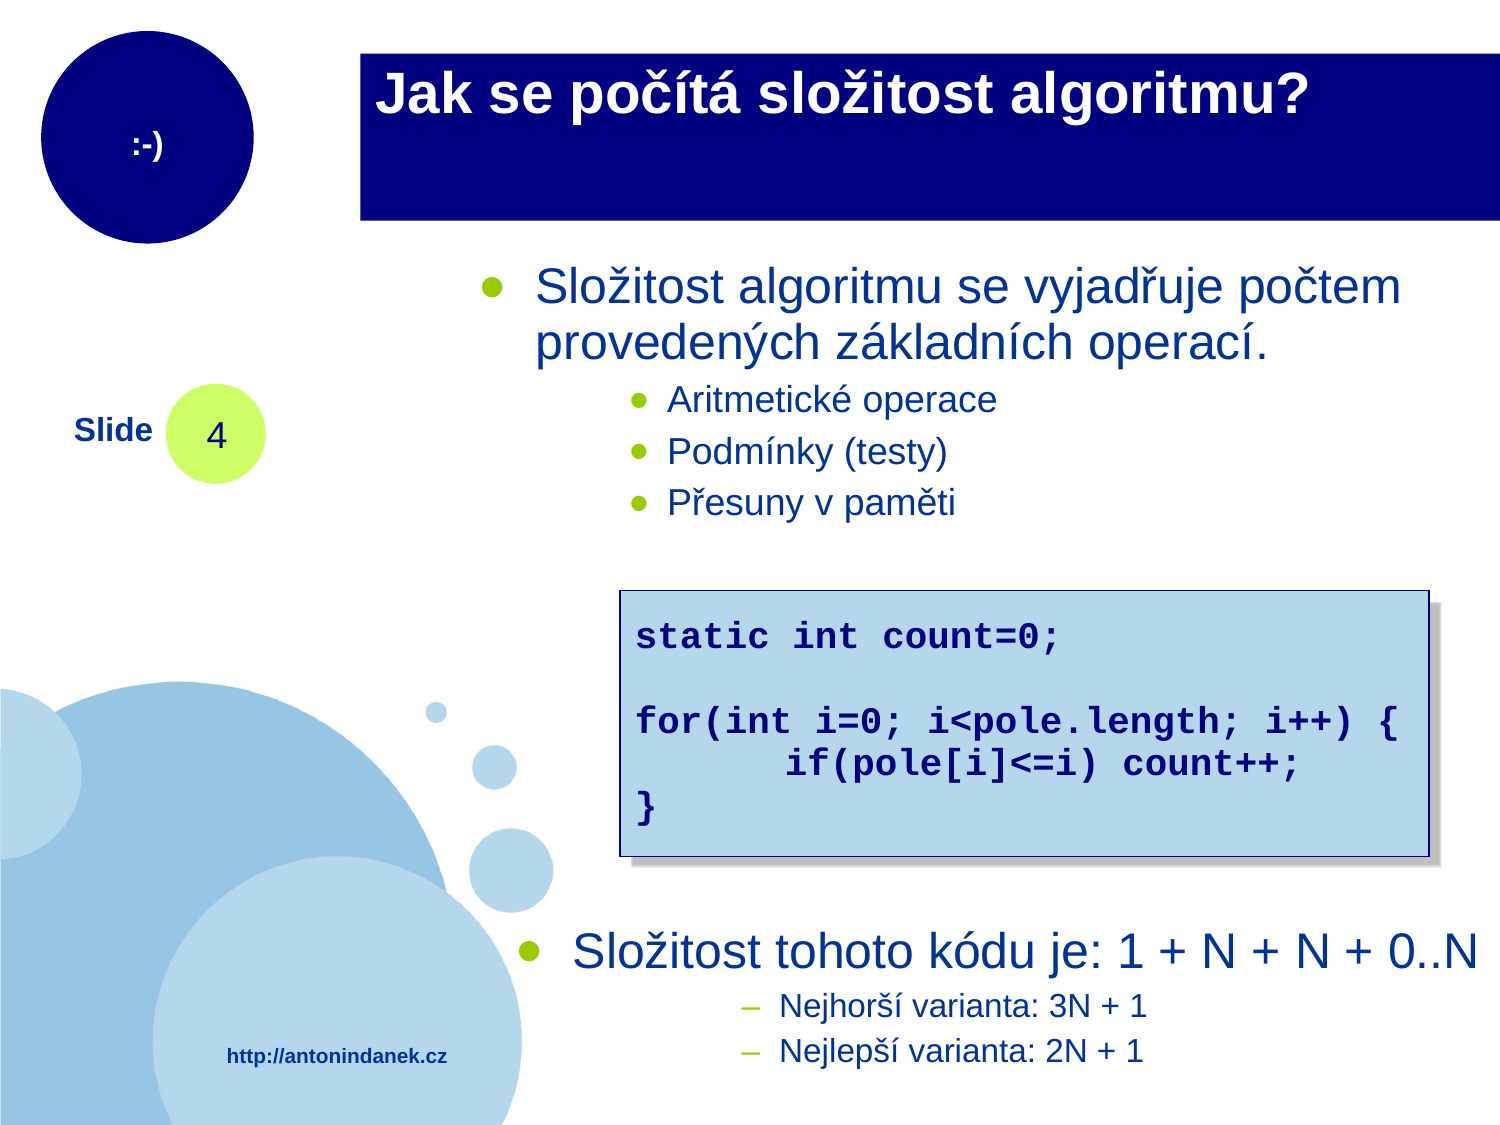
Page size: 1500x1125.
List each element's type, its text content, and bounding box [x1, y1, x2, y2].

text_box static int count=0; for(int i=0; i<pole.length; i++) { if(pole[i]<=i) count++; } [620, 590, 1430, 857]
list Složitost algoritmu se vyjadřuje počtem provedených základních operací. Aritmetické operace Podmínky (testy) Přesuny v paměti [464, 250, 1477, 532]
list Složitost tohoto kódu je: 1 + N + N + 0..N Nejhorší varianta: 3N + 1 Nejlepší varianta: 2N + 1 [501, 915, 1500, 1125]
picture [0, 638, 625, 1125]
title Jak se počítá složitost algoritmu? [360, 53, 1500, 221]
